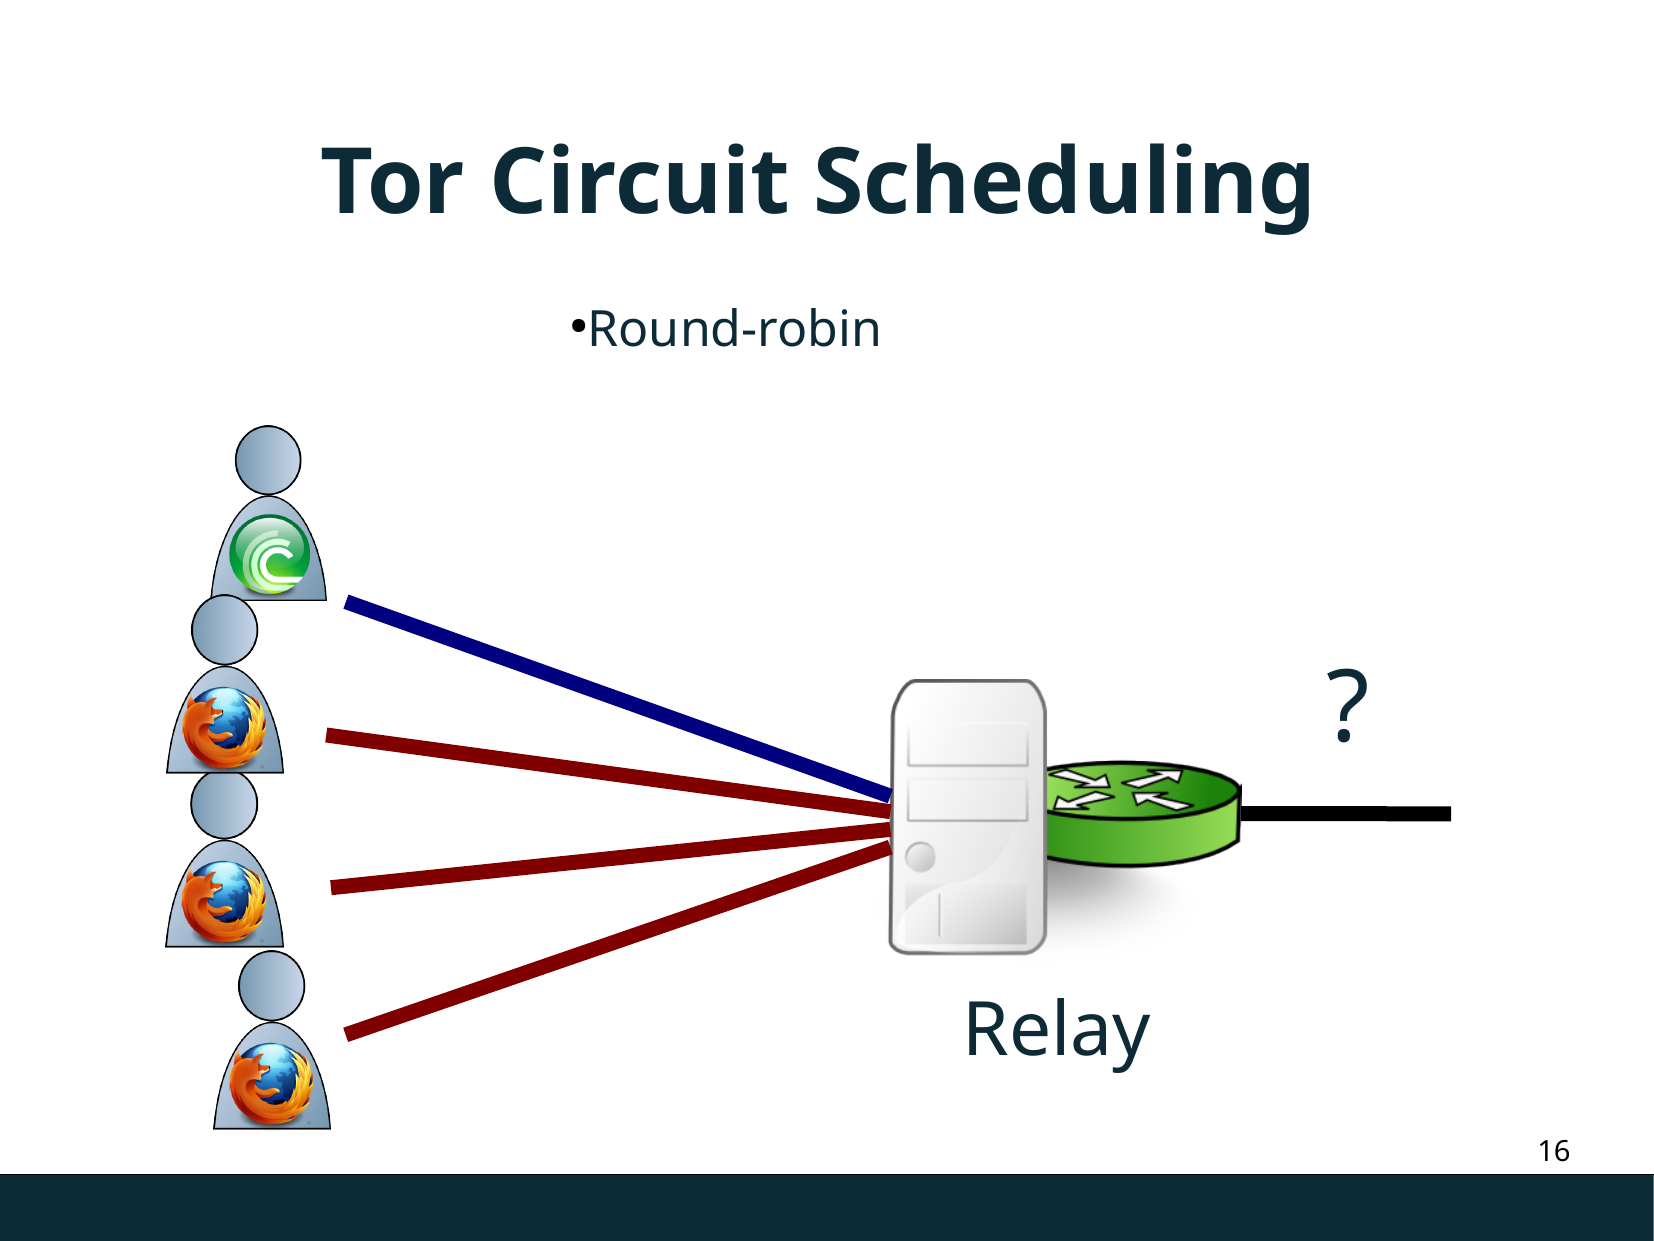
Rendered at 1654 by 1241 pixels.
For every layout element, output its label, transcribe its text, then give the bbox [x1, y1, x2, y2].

title Tor Circuit Scheduling [86, 74, 1575, 282]
text_box Round-robin [555, 285, 1621, 358]
picture [165, 425, 331, 1133]
picture [872, 679, 1242, 964]
text_box ? [1311, 627, 1375, 757]
